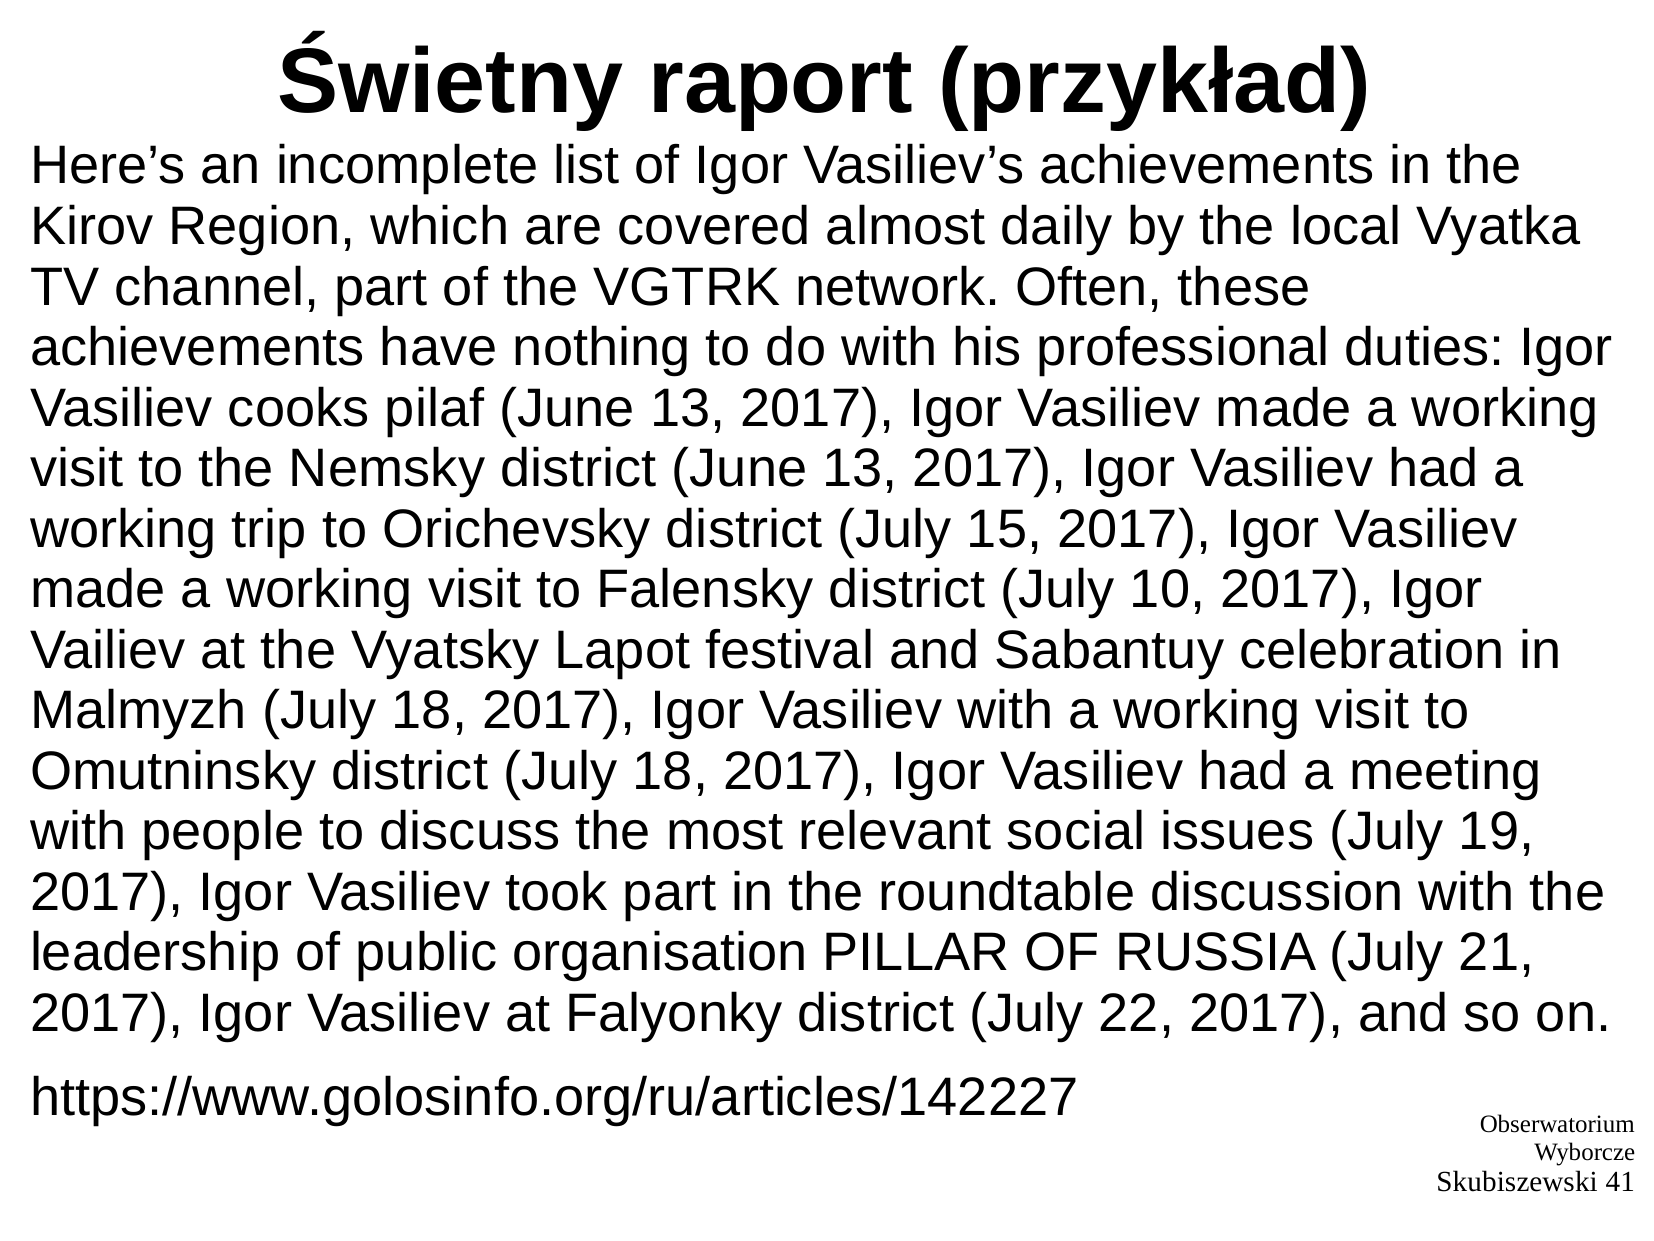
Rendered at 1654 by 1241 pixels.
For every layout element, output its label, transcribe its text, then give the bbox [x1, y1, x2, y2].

list Here’s an incomplete list of Igor Vasiliev’s achievements in the Kirov Region, which are covered almost daily by the local Vyatka TV channel, part of the VGTRK network. Often, these achievements have nothing to do with his professional duties: Igor Vasiliev cooks pilaf (June 13, 2017), Igor Vasiliev made a working visit to the Nemsky district (June 13, 2017), Igor Vasiliev had a working trip to Orichevsky district (July 15, 2017), Igor Vasiliev made a working visit to Falensky district (July 10, 2017), Igor Vailiev at the Vyatsky Lapot festival and Sabantuy celebration in Malmyzh (July 18, 2017), Igor Vasiliev with a working visit to Omutninsky district (July 18, 2017), Igor Vasiliev had a meeting with people to discuss the most relevant social issues (July 19, 2017), Igor Vasiliev took part in the roundtable discussion with the leadership of public organisation PILLAR OF RUSSIA (July 21, 2017), Igor Vasiliev at Falyonky district (July 22, 2017), and so on. https://www.golosinfo.org/ru/articles/142227 [30, 135, 1621, 1216]
title Świetny raport (przykład) [15, 30, 1636, 236]
